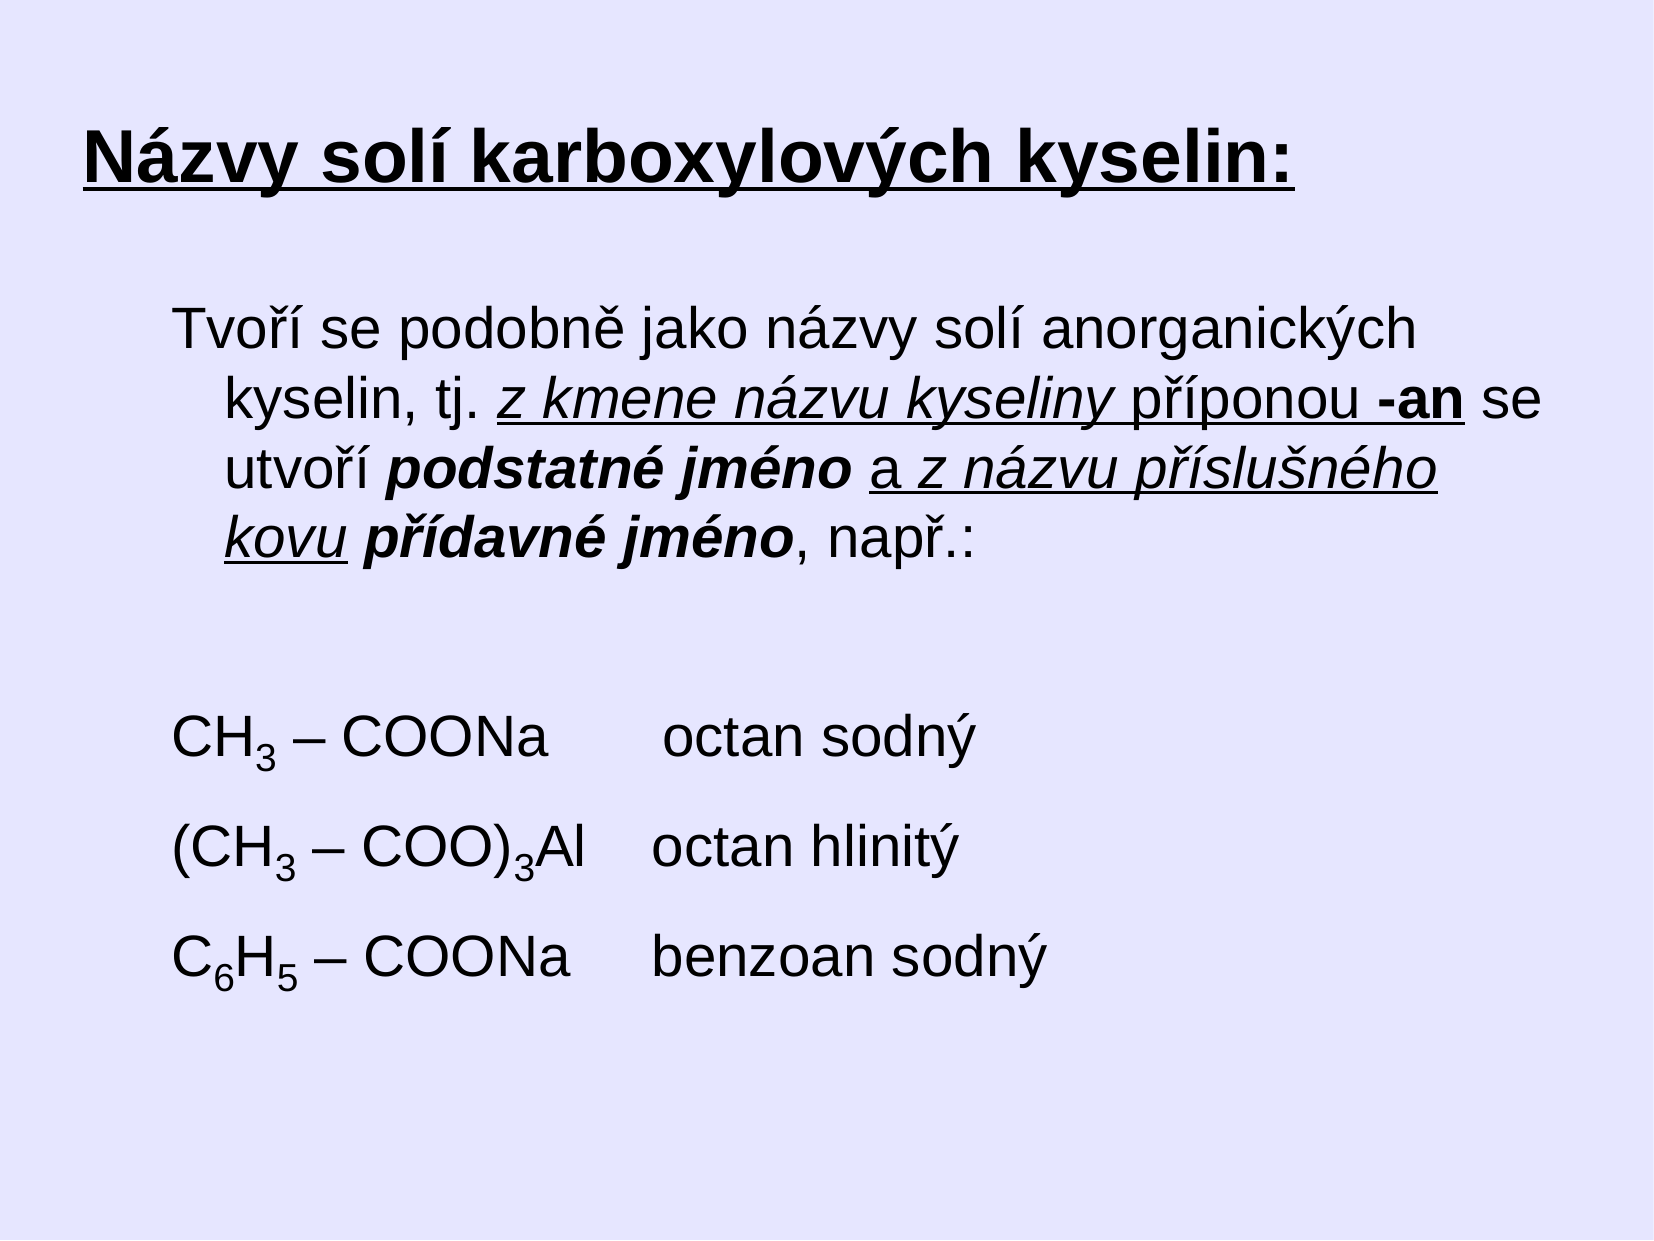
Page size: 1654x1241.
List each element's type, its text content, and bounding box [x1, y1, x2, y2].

list Tvoří se podobně jako názvy solí anorganických kyselin, tj. z kmene názvu kyseliny příponou -an se utvoří podstatné jméno a z názvu příslušného kovu přídavné jméno, např.: CH3 – COONa octan sodný (CH3 – COO)3Al octan hlinitý C6H5 – COONa benzoan sodný [82, 290, 1571, 1109]
title Názvy solí karboxylových kyselin: [82, 49, 1571, 257]
